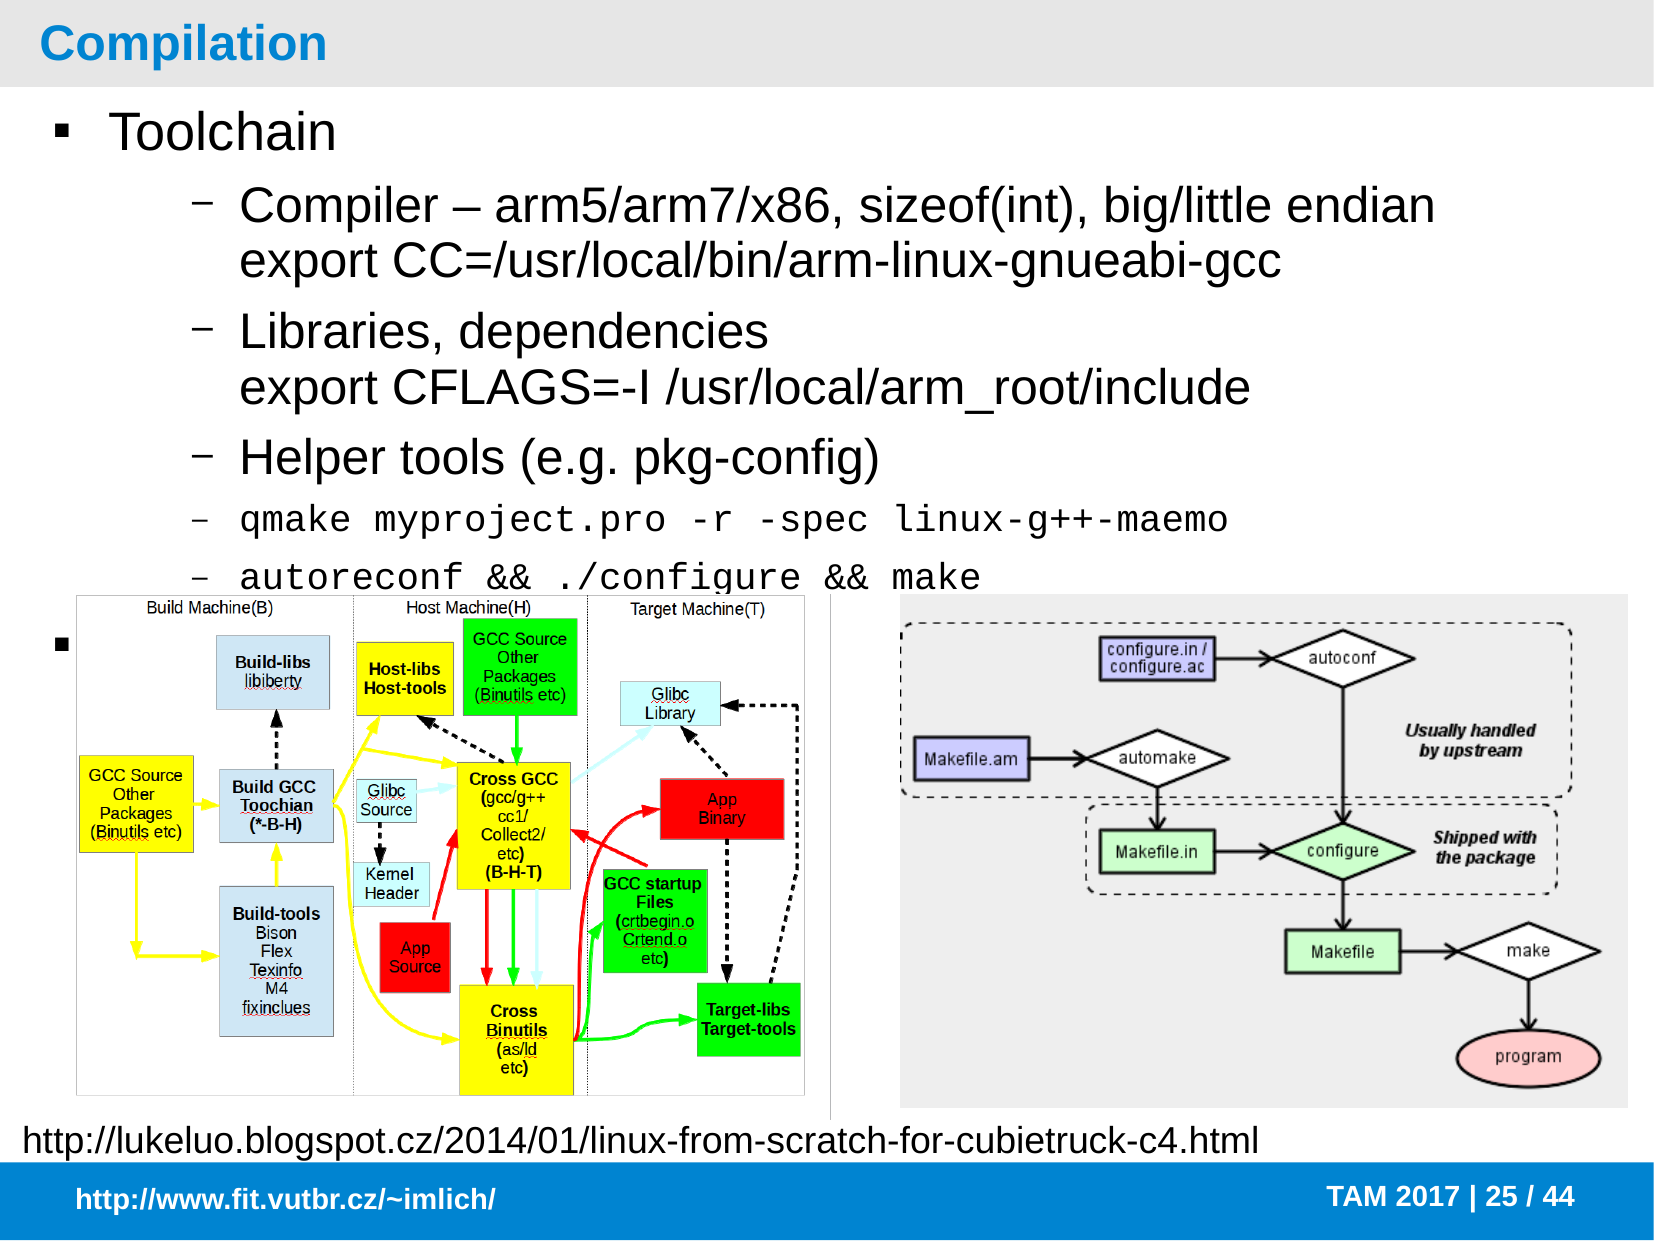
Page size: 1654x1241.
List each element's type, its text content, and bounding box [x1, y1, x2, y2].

text_box http://lukeluo.blogspot.cz/2014/01/linux-from-scratch-for-cubietruck-c4.html [7, 1112, 1276, 1163]
list Toolchain Compiler – arm5/arm7/x86, sizeof(int), big/little endian export CC=/usr/local/bin/arm-linux-gnueabi-gcc Libraries, dependencies export CFLAGS=-I /usr/local/arm_root/include Helper tools (e.g. pkg-config) qmake myproject.pro -r -spec linux-g++-maemo autoreconf && ./configure && make Build, Host, Target [37, 101, 1613, 1126]
picture [75, 594, 831, 1112]
picture [900, 594, 1628, 1108]
title Compilation [39, 5, 1615, 81]
